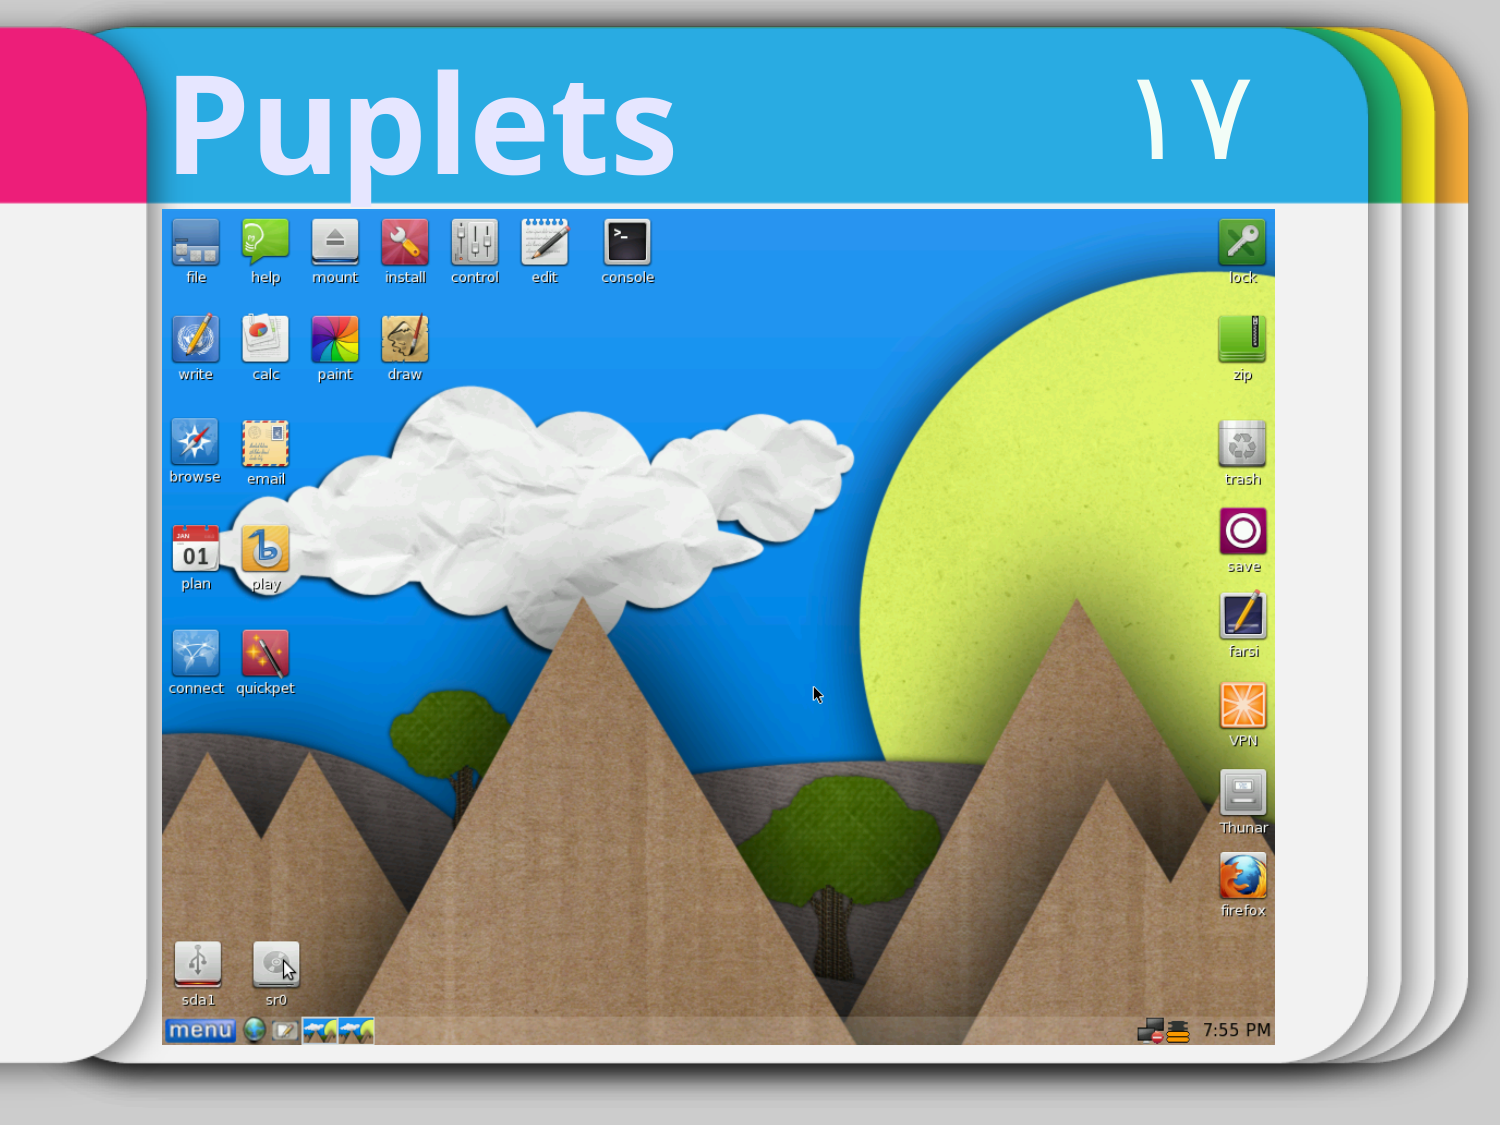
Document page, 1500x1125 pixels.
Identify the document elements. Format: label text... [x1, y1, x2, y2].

text_box Puplets [149, 29, 960, 210]
text_box ۱۷ [1099, 27, 1276, 193]
picture [0, 0, 1500, 1125]
